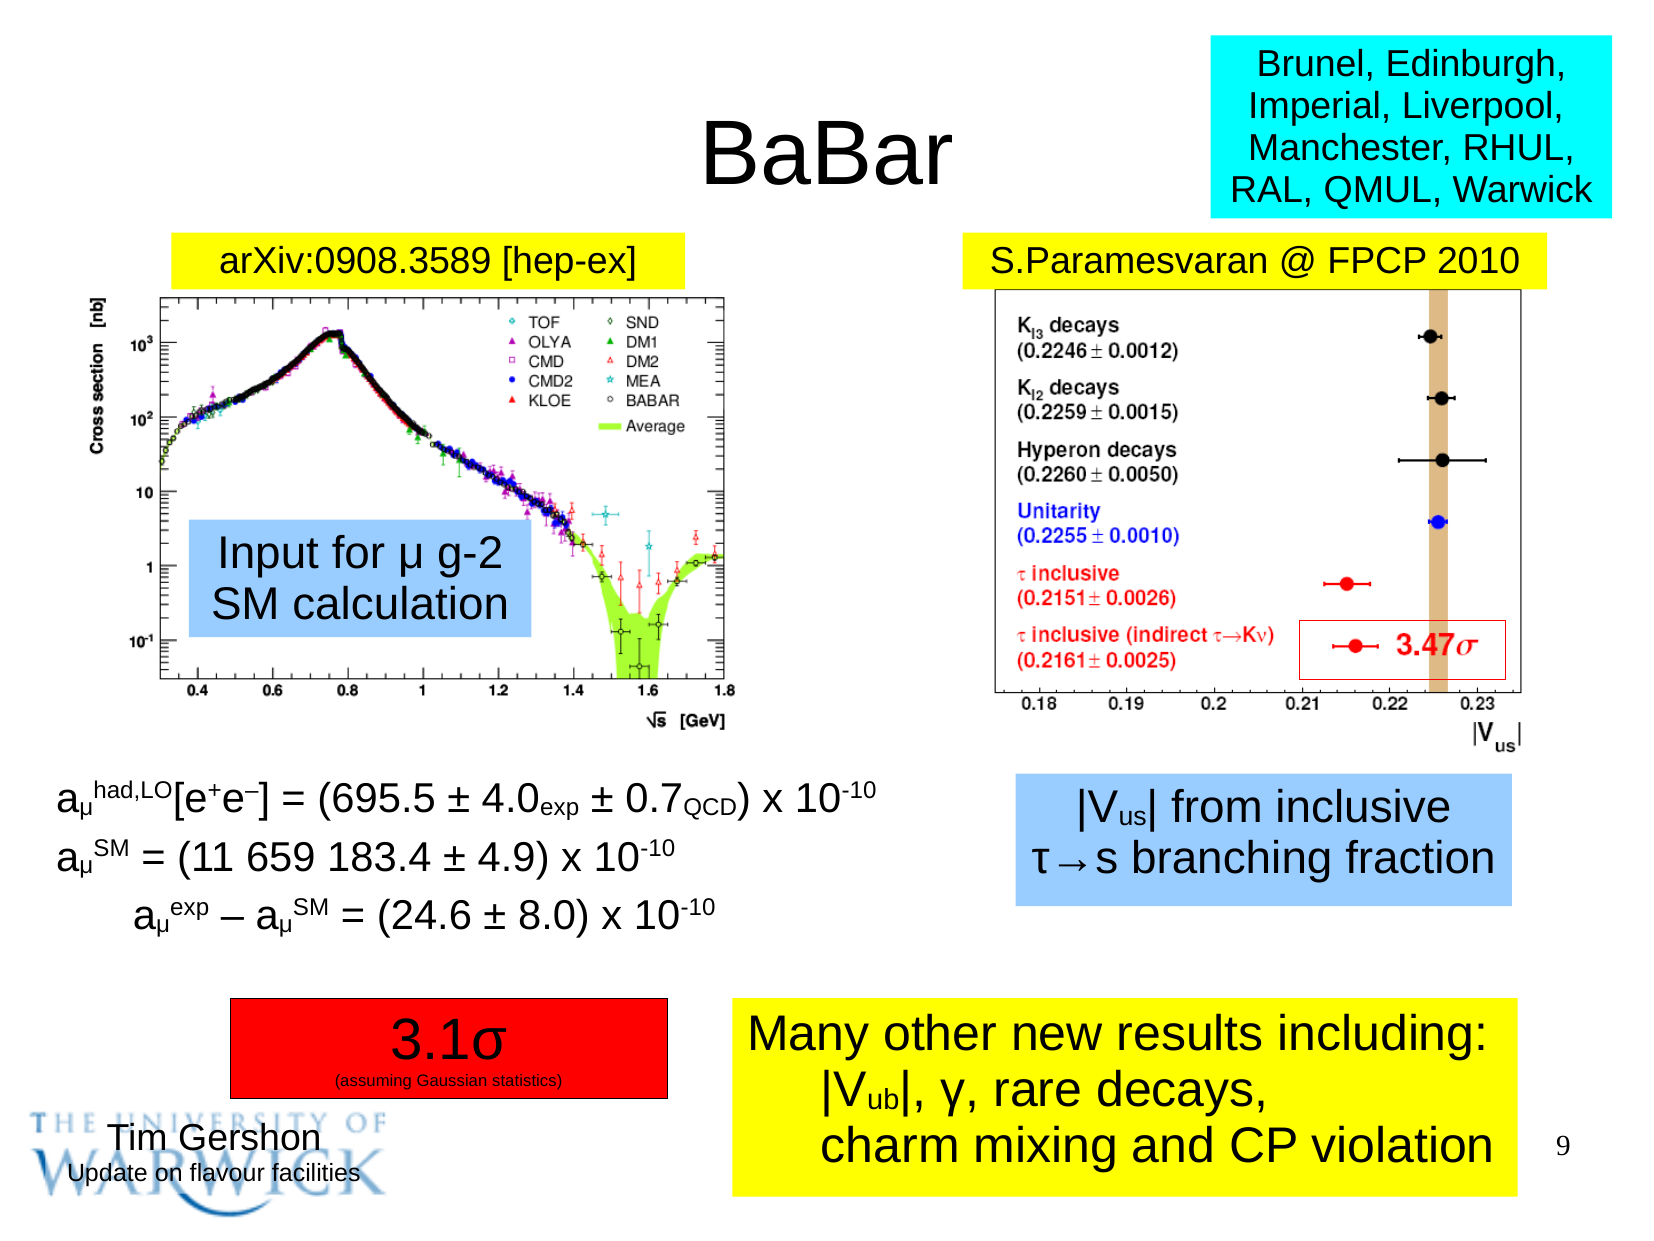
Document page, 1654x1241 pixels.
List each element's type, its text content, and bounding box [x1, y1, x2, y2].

title BaBar [82, 49, 1571, 257]
text_box aμhad,LO[e+e–] = (695.5 ± 4.0exp ± 0.7QCD) x 10-10 aμSM = (11 659 183.4 ± 4.9) x 10-10 aμexp – aμSM = (24.6 ± 8.0) x 10-10 [23, 767, 939, 992]
picture [19, 1106, 406, 1232]
text_box Brunel, Edinburgh, Imperial, Liverpool, Manchester, RHUL, RAL, QMUL, Warwick [1210, 35, 1613, 219]
text_box Input for μ g-2 SM calculation [188, 519, 532, 638]
text_box |Vus| from inclusive τ→s branching fraction [1015, 773, 1512, 907]
text_box S.Paramesvaran @ FPCP 2010 [962, 232, 1548, 290]
text_box 3.1σ (assuming Gaussian statistics) [230, 998, 668, 1099]
picture [59, 265, 760, 746]
text_box arXiv:0908.3589 [hep-ex] [171, 232, 686, 290]
text_box Many other new results including: |Vub|, γ, rare decays, charm mixing and CP violation [732, 998, 1518, 1197]
picture [988, 290, 1536, 760]
text_box Tim Gershon Update on flavour facilities [45, 1108, 383, 1194]
